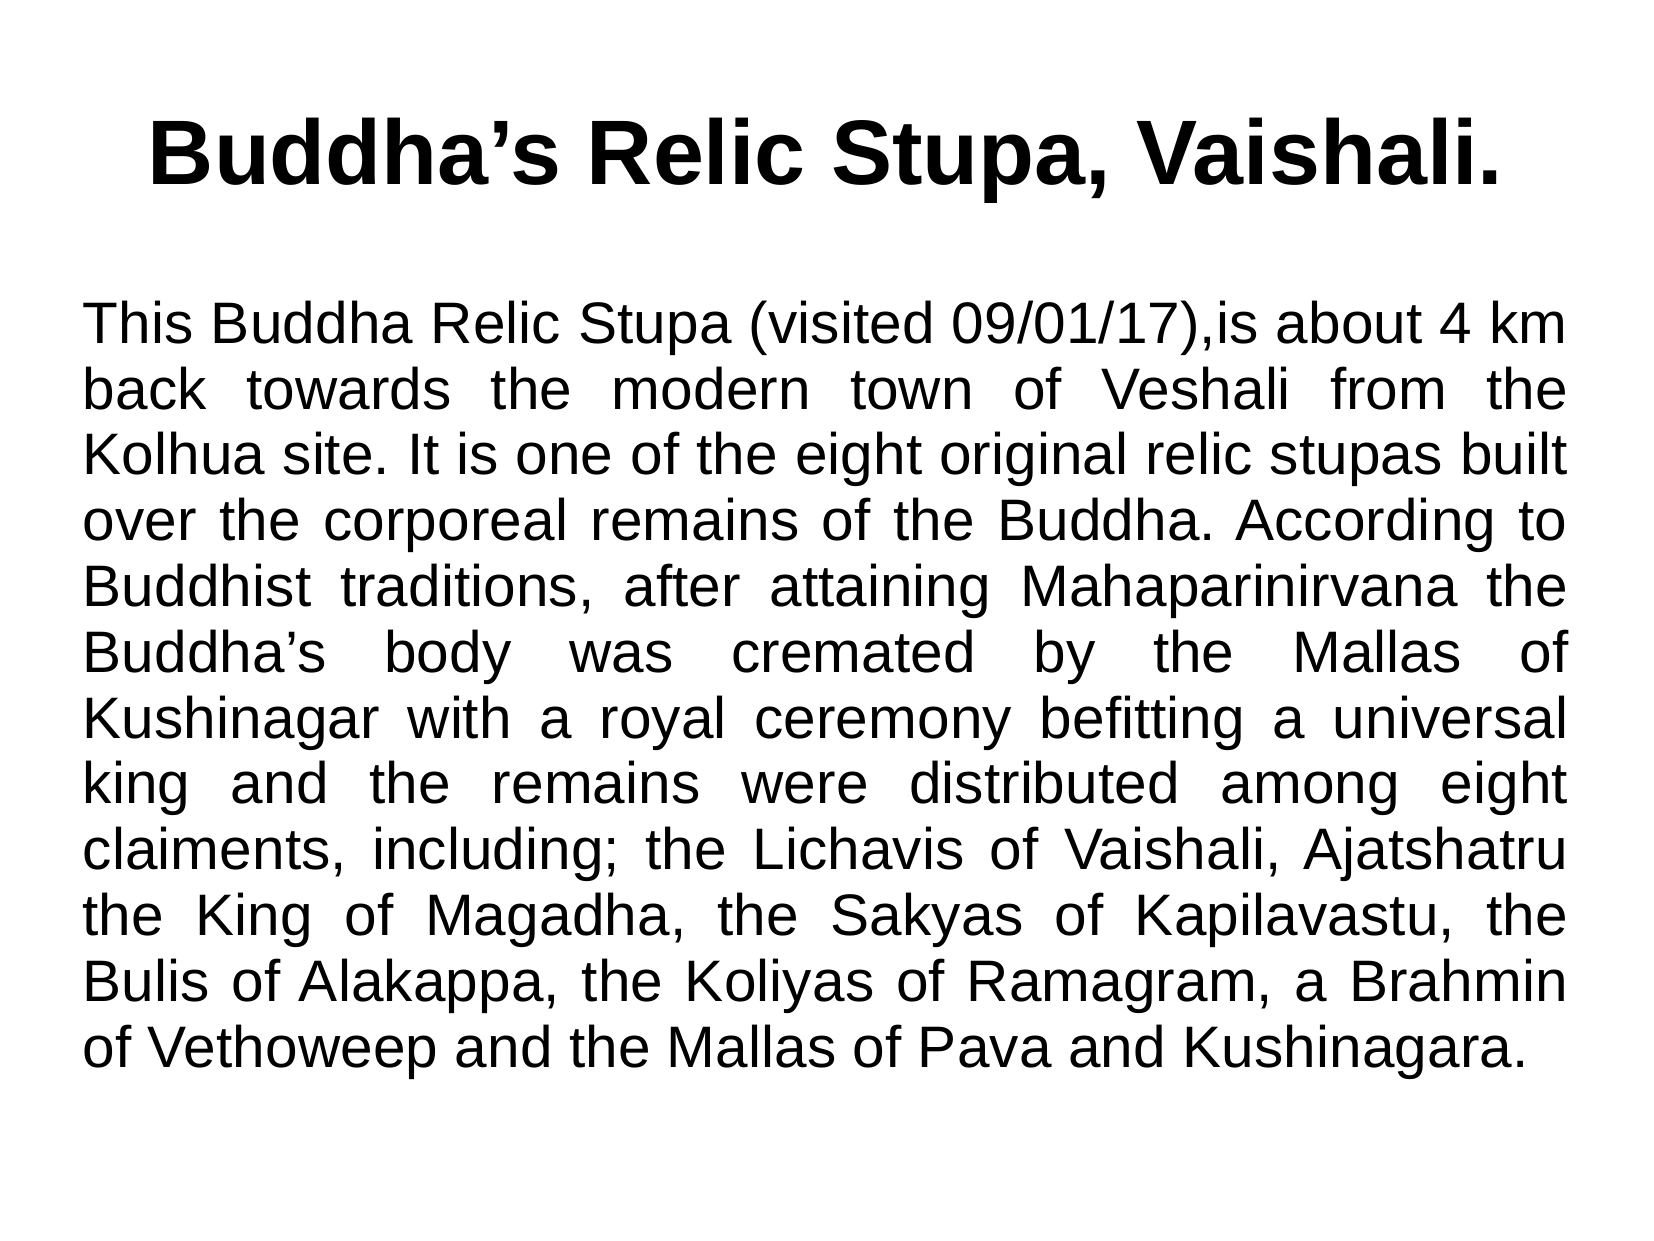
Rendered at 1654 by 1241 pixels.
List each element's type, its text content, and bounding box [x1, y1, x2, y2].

list This Buddha Relic Stupa (visited 09/01/17),is about 4 km back towards the modern town of Veshali from the Kolhua site. It is one of the eight original relic stupas built over the corporeal remains of the Buddha. According to Buddhist traditions, after attaining Mahaparinirvana the Buddha’s body was cremated by the Mallas of Kushinagar with a royal ceremony befitting a universal king and the remains were distributed among eight claiments, including; the Lichavis of Vaishali, Ajatshatru the King of Magadha, the Sakyas of Kapilavastu, the Bulis of Alakappa, the Koliyas of Ramagram, a Brahmin of Vethoweep and the Mallas of Pava and Kushinagara. [82, 290, 1571, 1150]
title Buddha’s Relic Stupa, Vaishali. [82, 49, 1571, 257]
